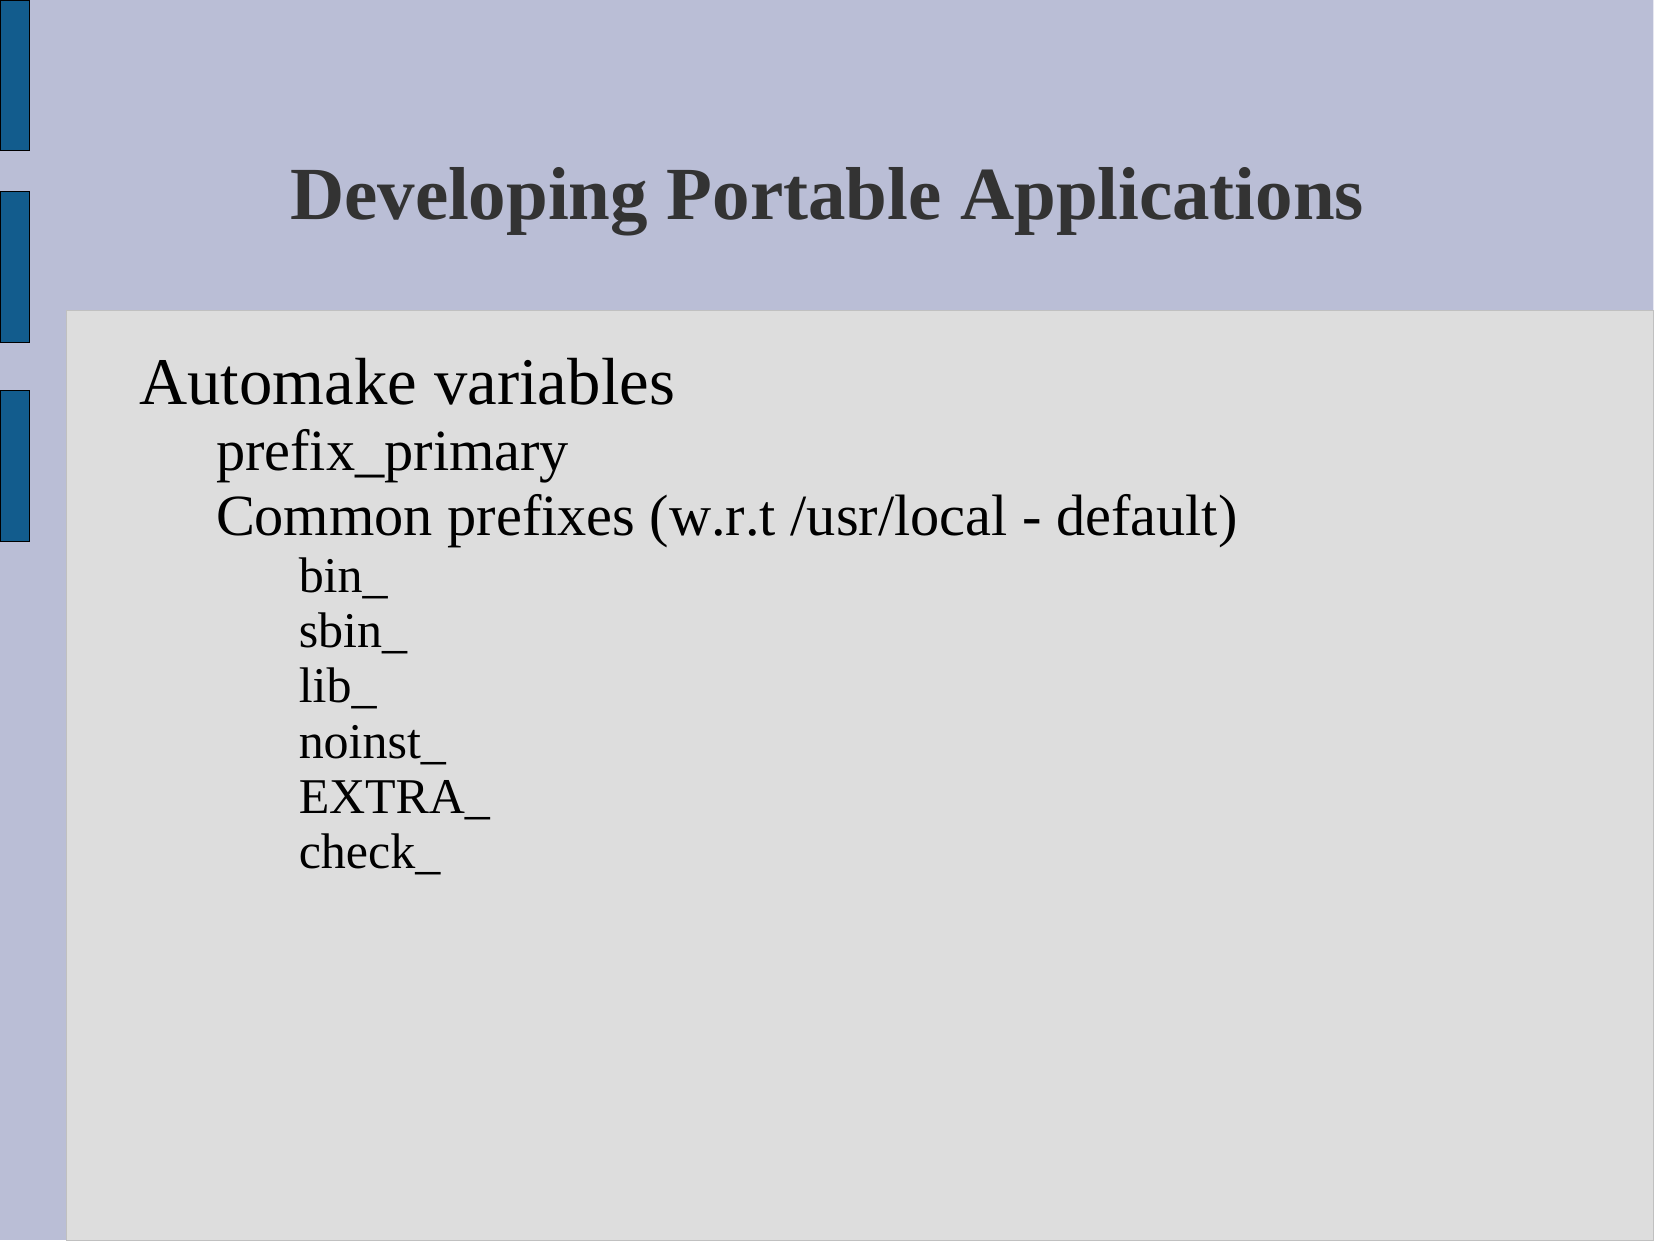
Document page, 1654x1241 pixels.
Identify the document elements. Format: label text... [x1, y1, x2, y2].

title Developing Portable Applications [121, 91, 1534, 299]
list Automake variables prefix_primary Common prefixes (w.r.t /usr/local - default) bin_ sbin_ lib_ noinst_ EXTRA_ check_ [121, 344, 1534, 1127]
